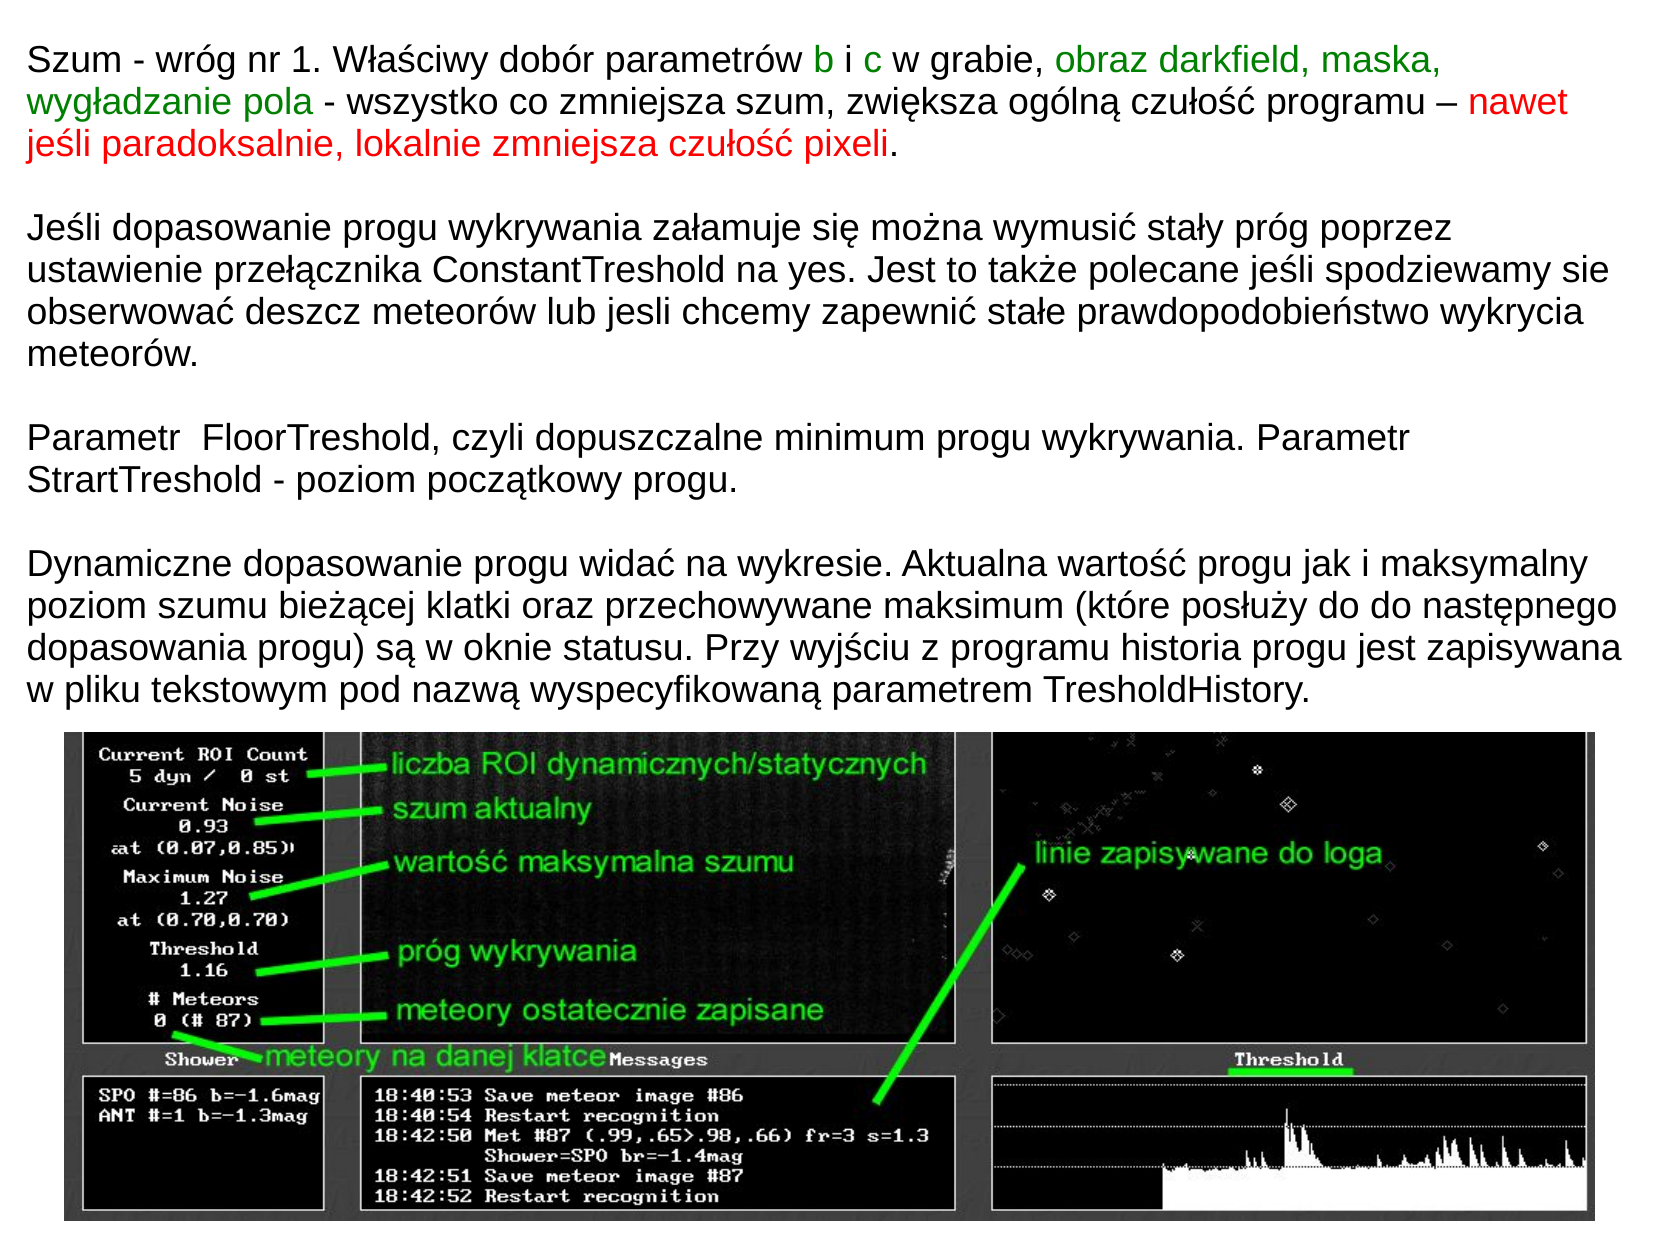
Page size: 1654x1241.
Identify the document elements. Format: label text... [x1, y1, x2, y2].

picture [64, 732, 1595, 1221]
text_box Szum - wróg nr 1. Właściwy dobór parametrów b i c w grabie, obraz darkfield, maska, wygładzanie pola - wszystko co zmniejsza szum, zwiększa ogólną czułość programu – nawet jeśli paradoksalnie, lokalnie zmniejsza czułość pixeli. Jeśli dopasowanie progu wykrywania załamuje się można wymusić stały próg poprzez ustawienie przełącznika ConstantTreshold na yes. Jest to także polecane jeśli spodziewamy sie obserwować deszcz meteorów lub jesli chcemy zapewnić stałe prawdopodobieństwo wykrycia meteorów. Parametr FloorTreshold, czyli dopuszczalne minimum progu wykrywania. Parametr StrartTreshold - poziom początkowy progu. Dynamiczne dopasowanie progu widać na wykresie. Aktualna wartość progu jak i maksymalny poziom szumu bieżącej klatki oraz przechowywane maksimum (które posłuży do do następnego dopasowania progu) są w oknie statusu. Przy wyjściu z programu historia progu jest zapisywana w pliku tekstowym pod nazwą wyspecyfikowaną parametrem TresholdHistory. [11, 31, 1642, 720]
